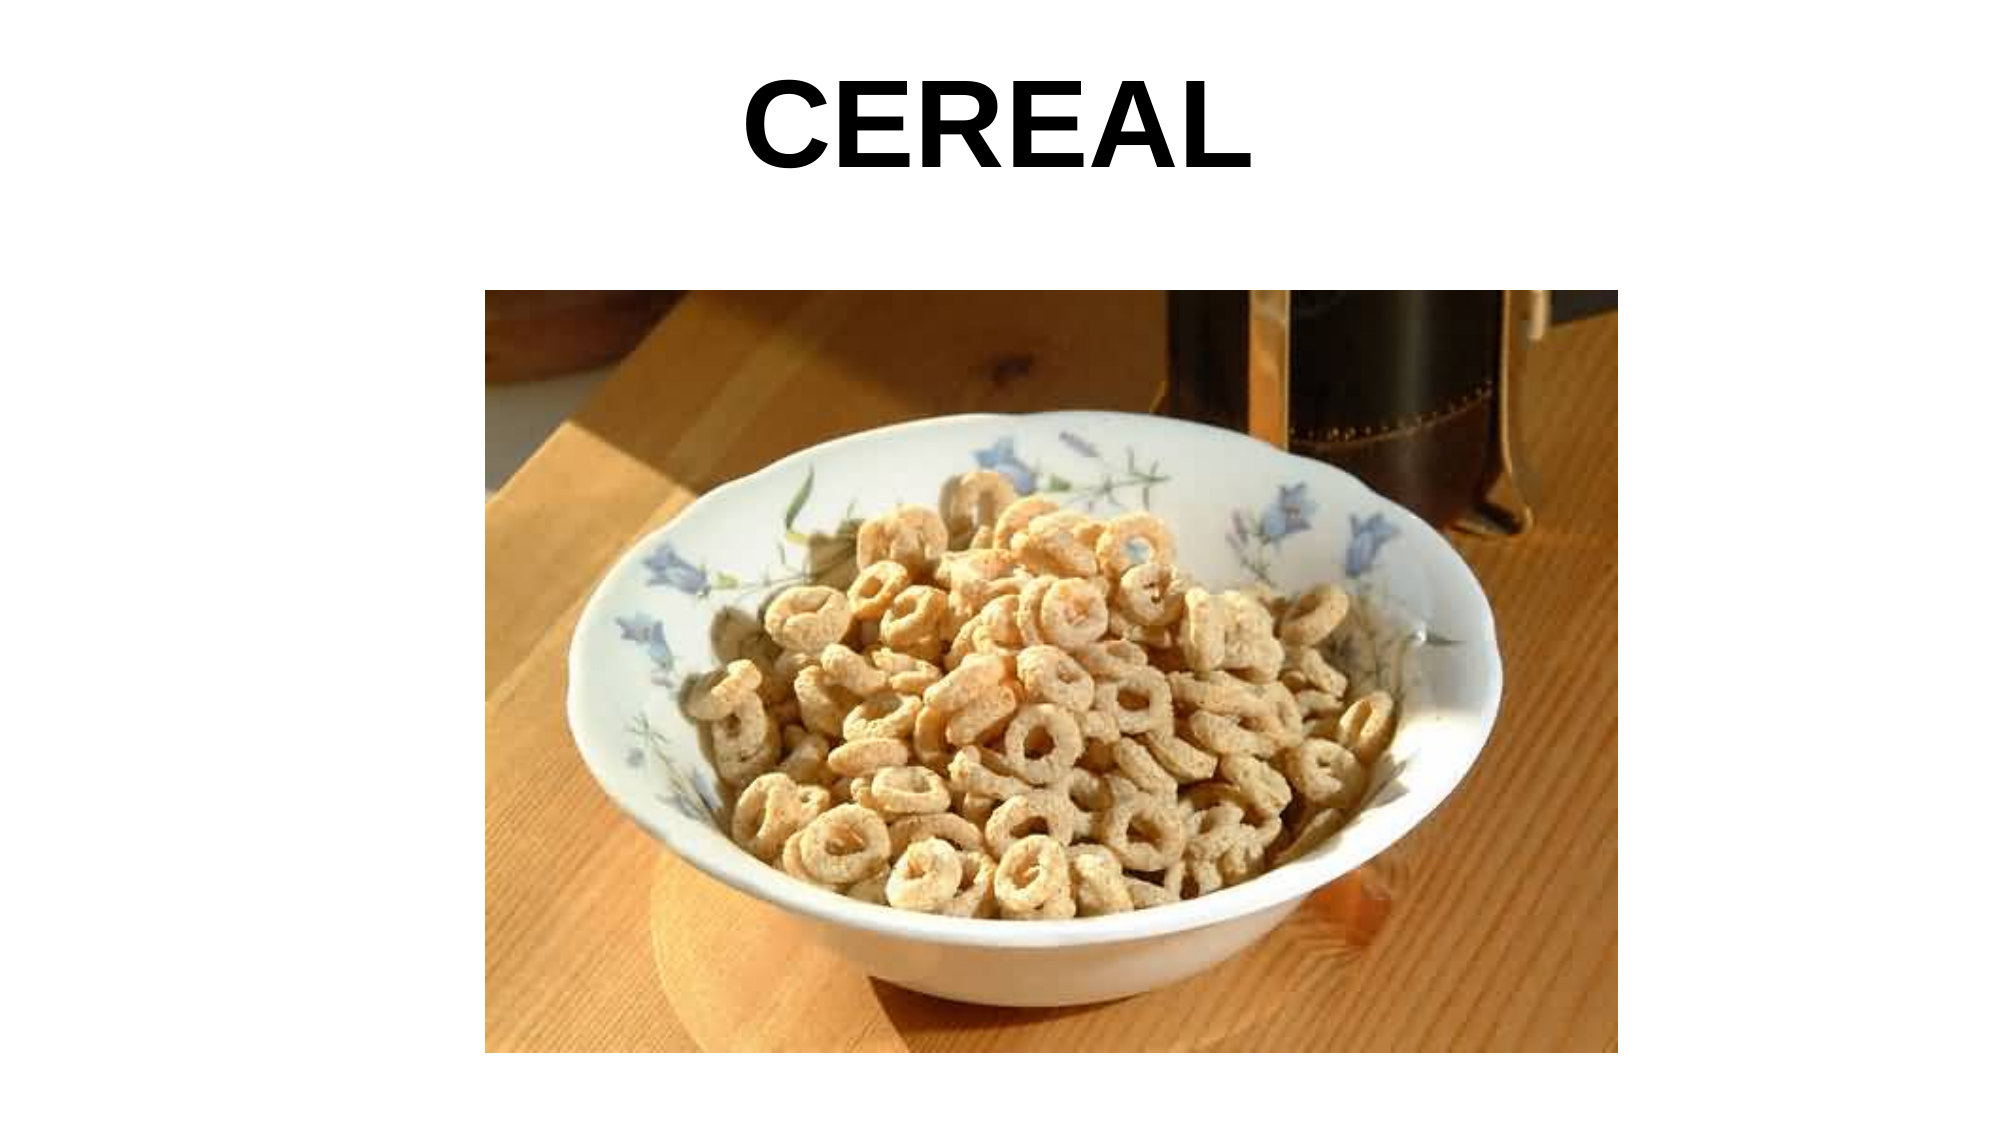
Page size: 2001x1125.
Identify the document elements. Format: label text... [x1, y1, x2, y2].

picture [485, 291, 1618, 1053]
title CEREAL [249, 14, 1747, 202]
